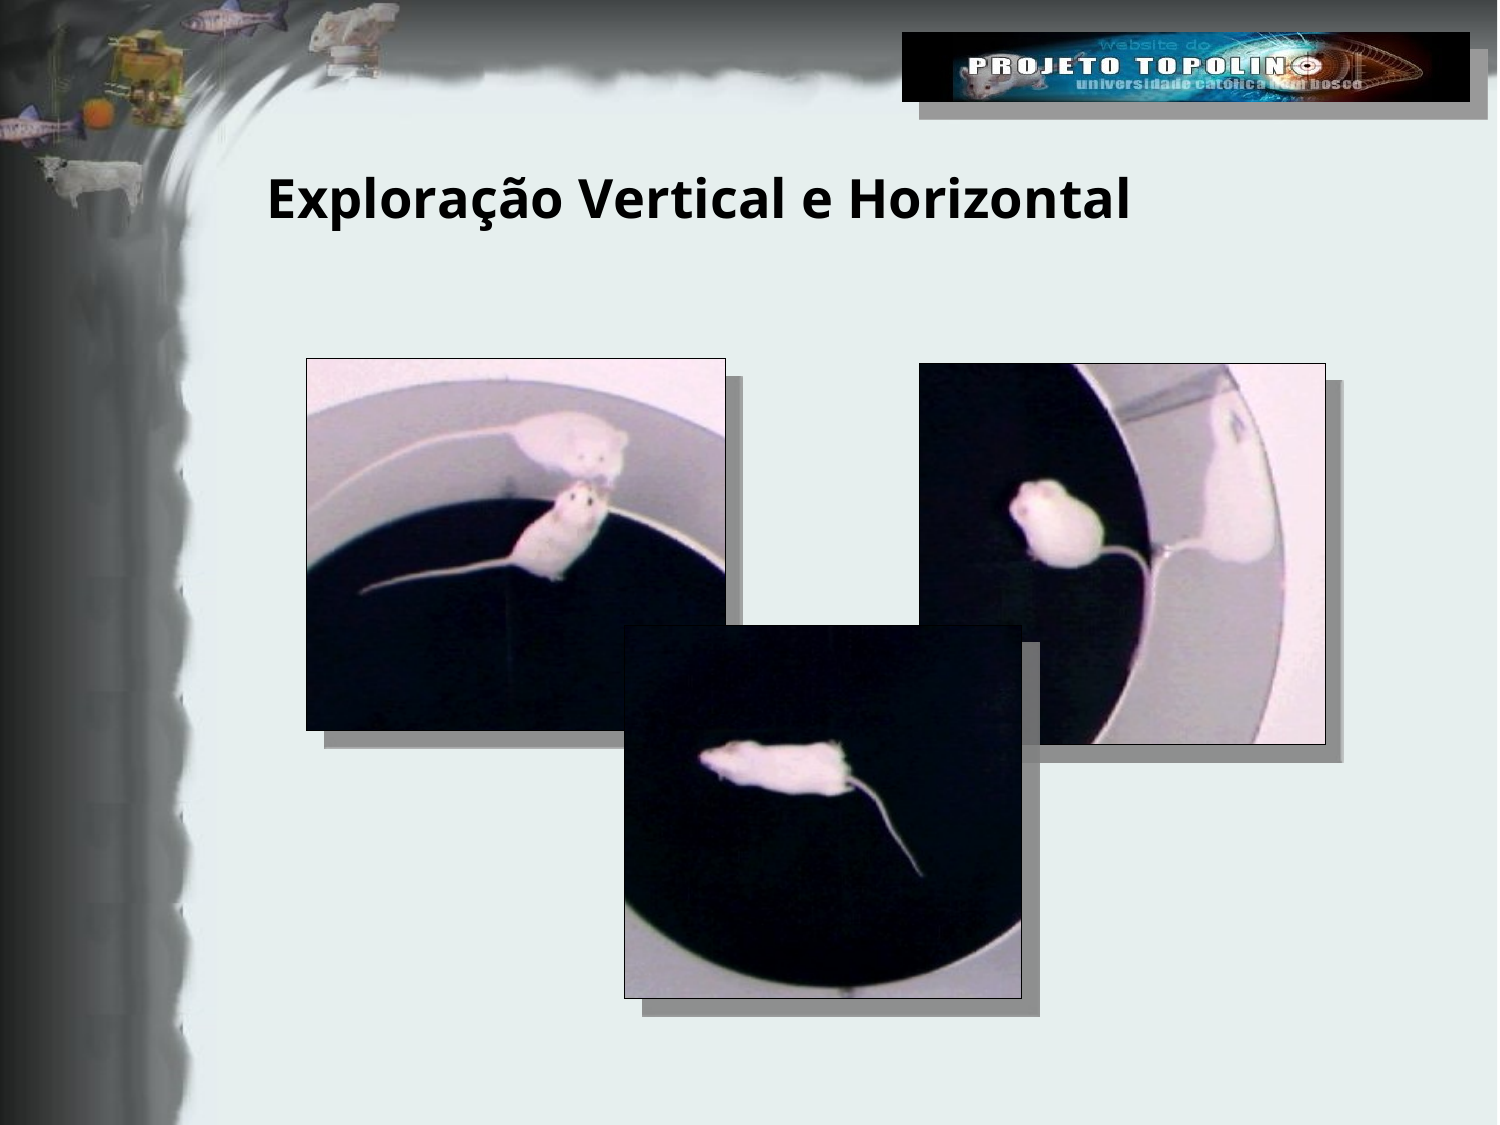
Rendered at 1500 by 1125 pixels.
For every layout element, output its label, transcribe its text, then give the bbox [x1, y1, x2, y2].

picture [0, 0, 1498, 1125]
title Exploração Vertical e Horizontal [252, 103, 1500, 291]
picture [1230, 98, 1245, 102]
picture [1262, 95, 1269, 102]
